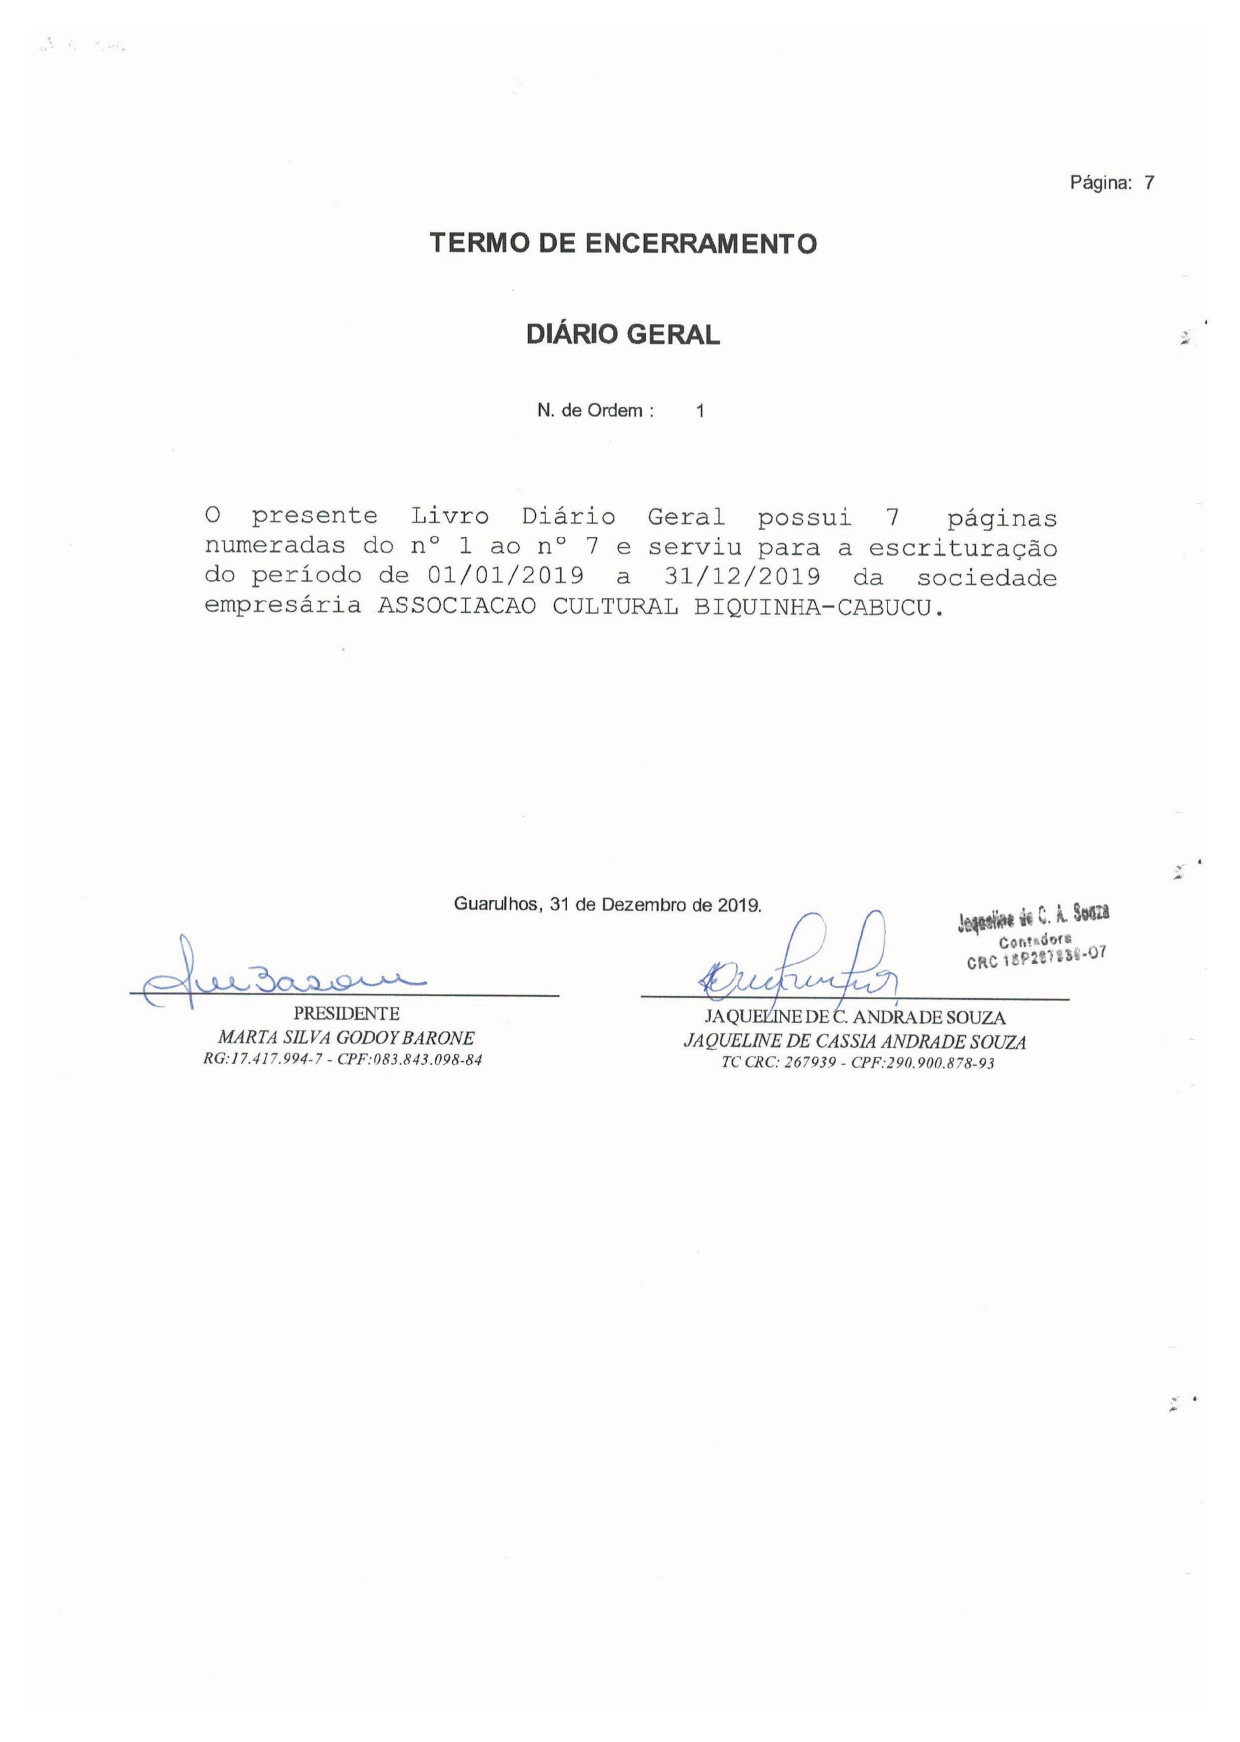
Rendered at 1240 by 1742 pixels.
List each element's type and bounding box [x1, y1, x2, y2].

text_box [0, 2, 1238, 1741]
